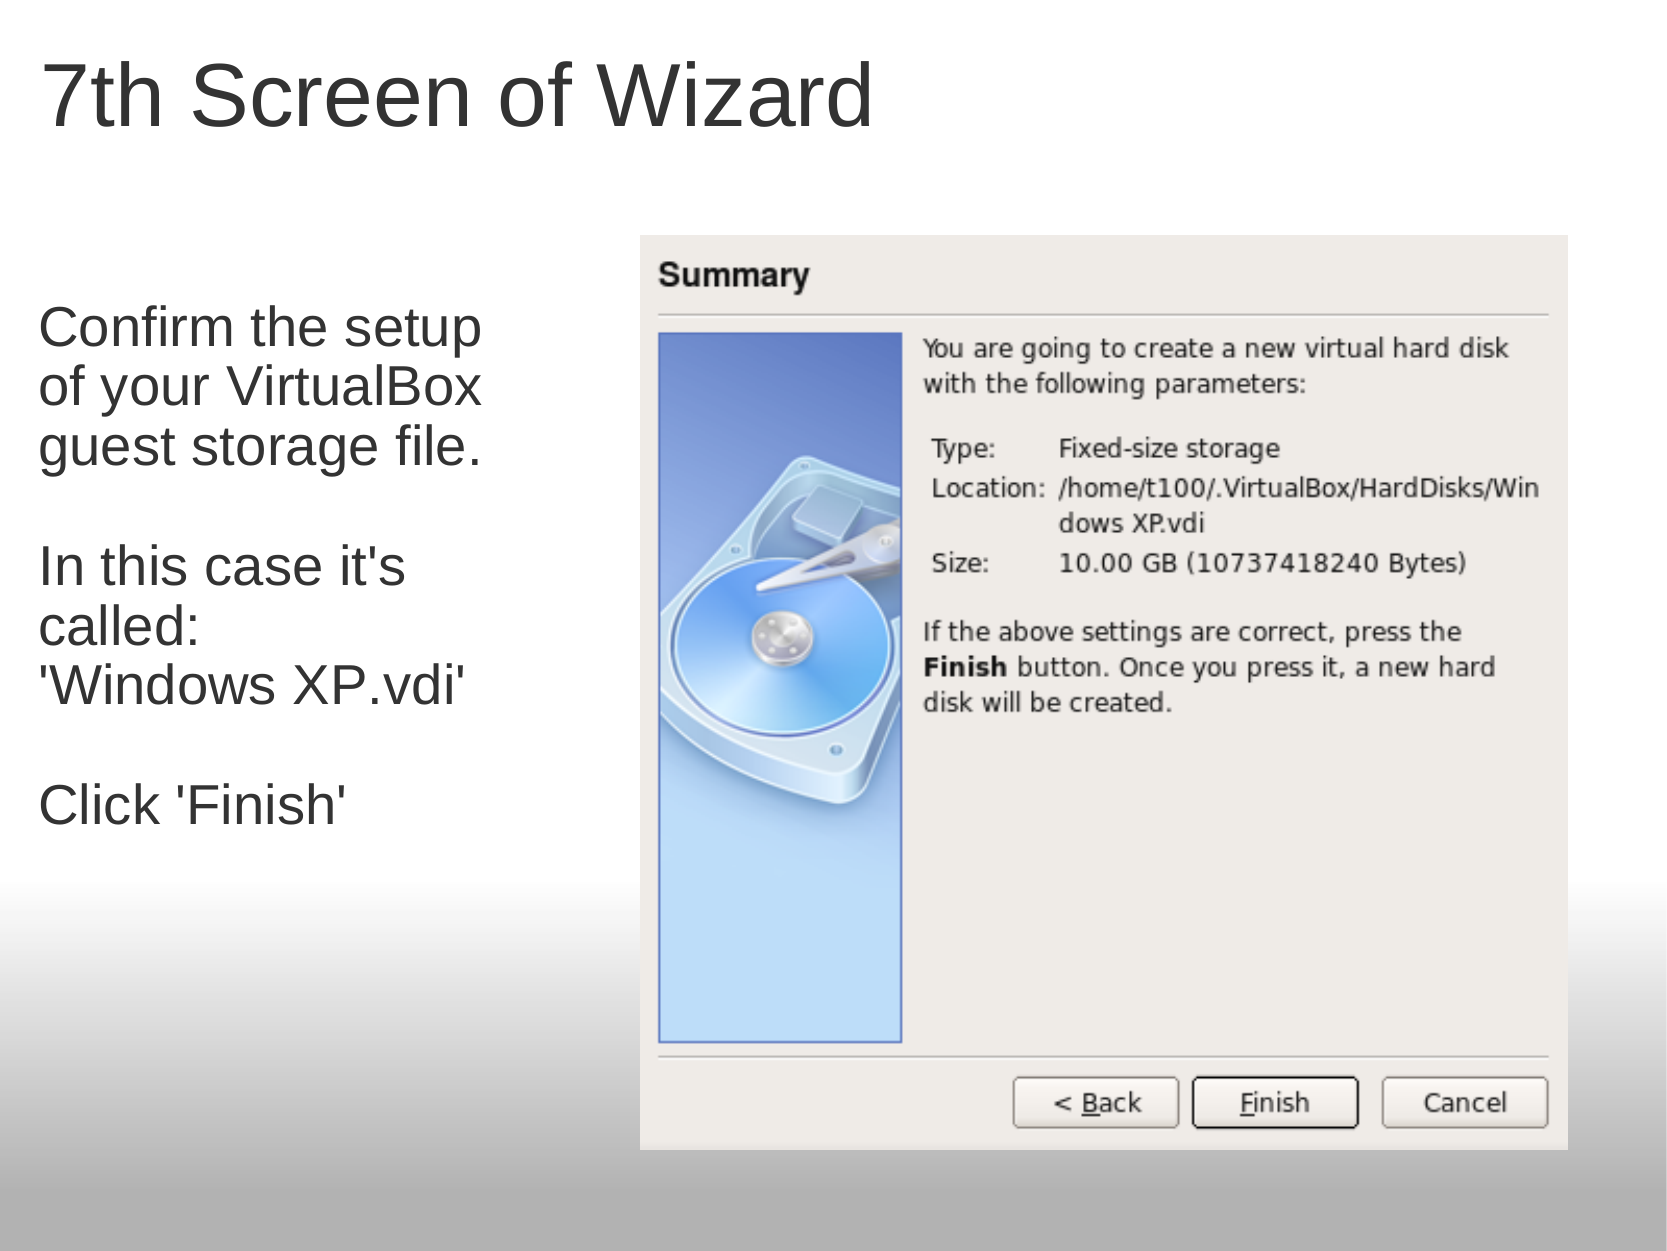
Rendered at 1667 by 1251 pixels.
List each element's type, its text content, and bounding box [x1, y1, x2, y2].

picture [0, 0, 1667, 1251]
title 7th Screen of Wizard [40, 50, 1627, 201]
list Confirm the setup of your VirtualBox guest storage file. In this case it's called: 'Windows XP.vdi' Click 'Finish' [38, 298, 541, 1089]
